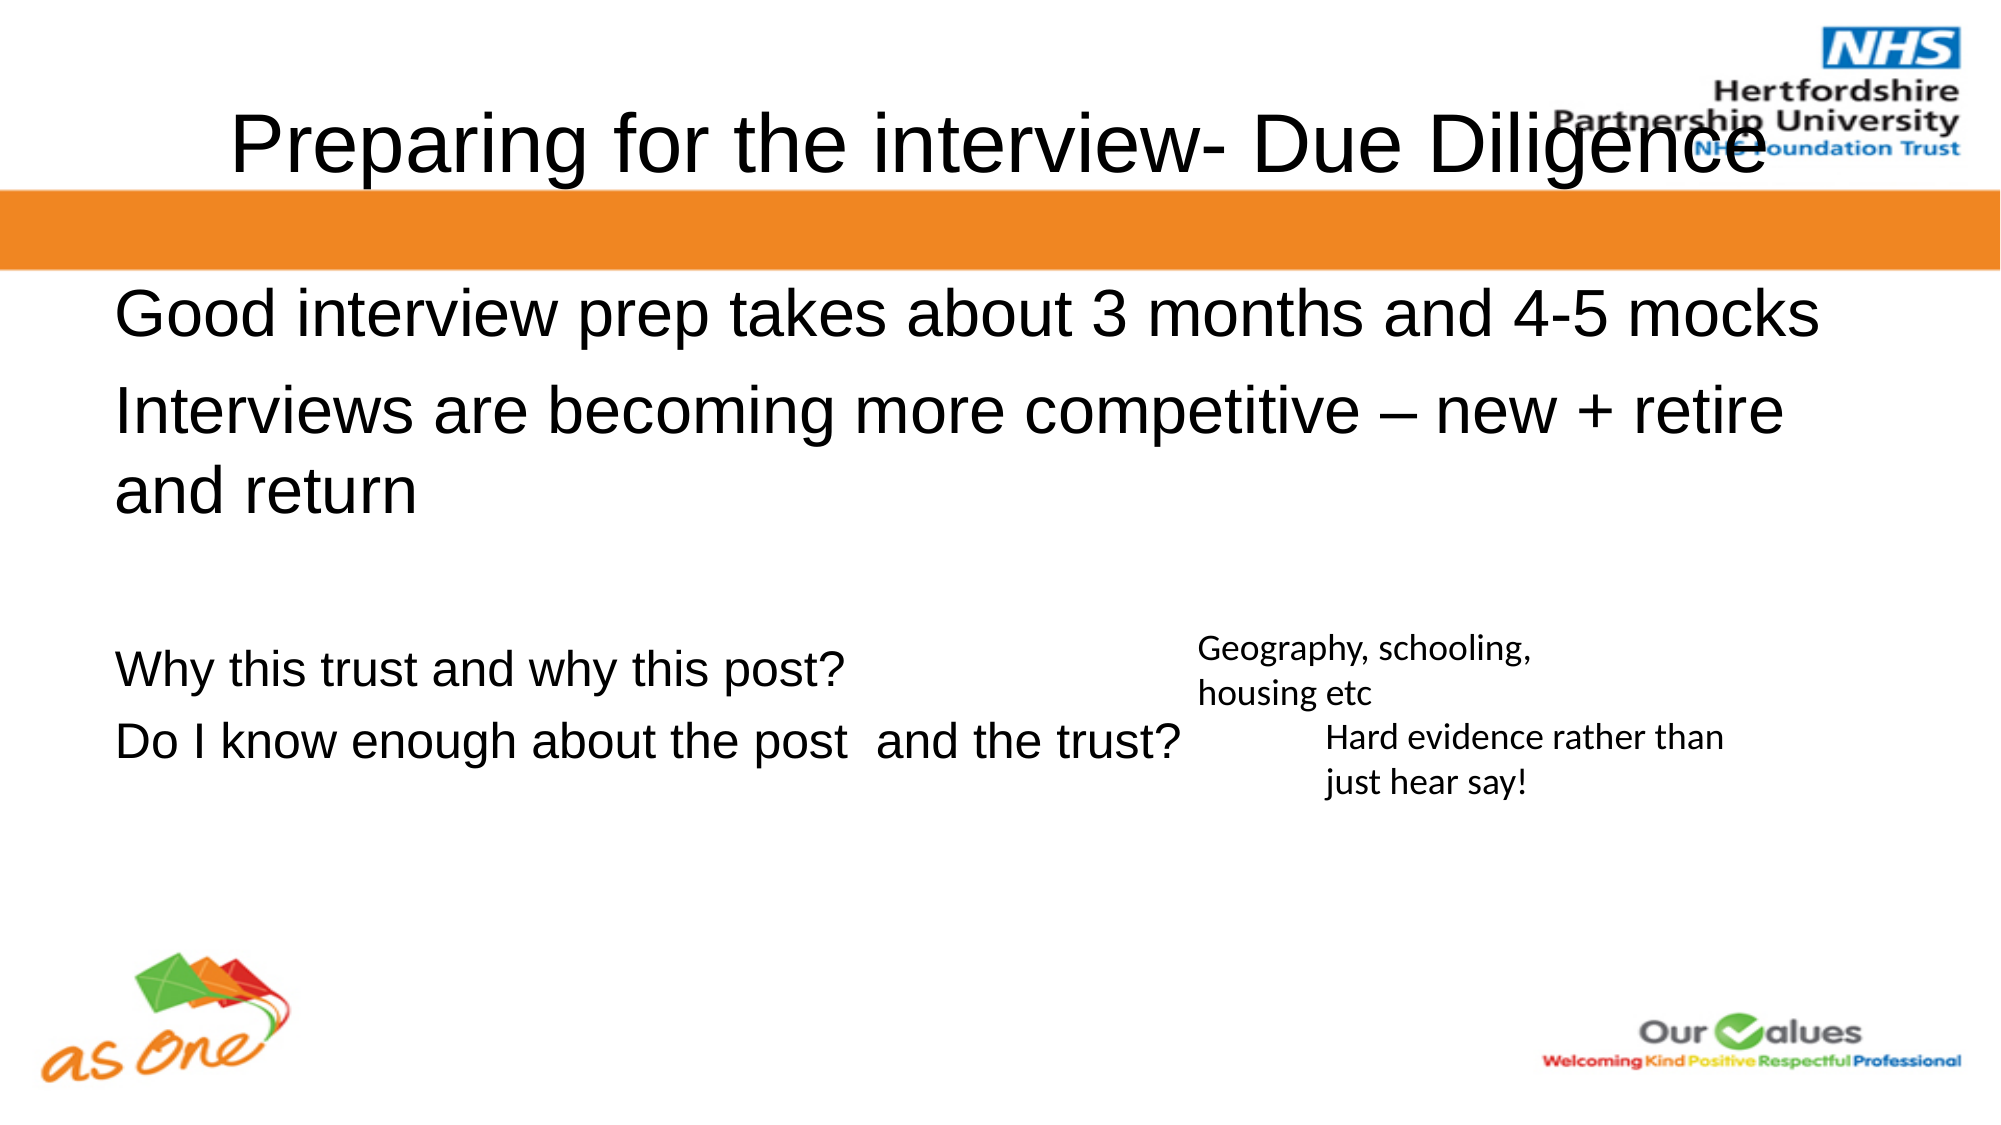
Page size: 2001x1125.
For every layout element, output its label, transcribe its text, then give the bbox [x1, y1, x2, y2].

text_box Hard evidence rather than just hear say! [1310, 704, 1793, 811]
text_box Geography, schooling, housing etc [1182, 615, 1552, 722]
title Preparing for the interview- Due Diligence [99, 45, 1900, 233]
list Good interview prep takes about 3 months and 4-5 mocks Interviews are becoming more competitive – new + retire and return Why this trust and why this post? Do I know enough about the post and the trust? [99, 262, 1900, 1005]
